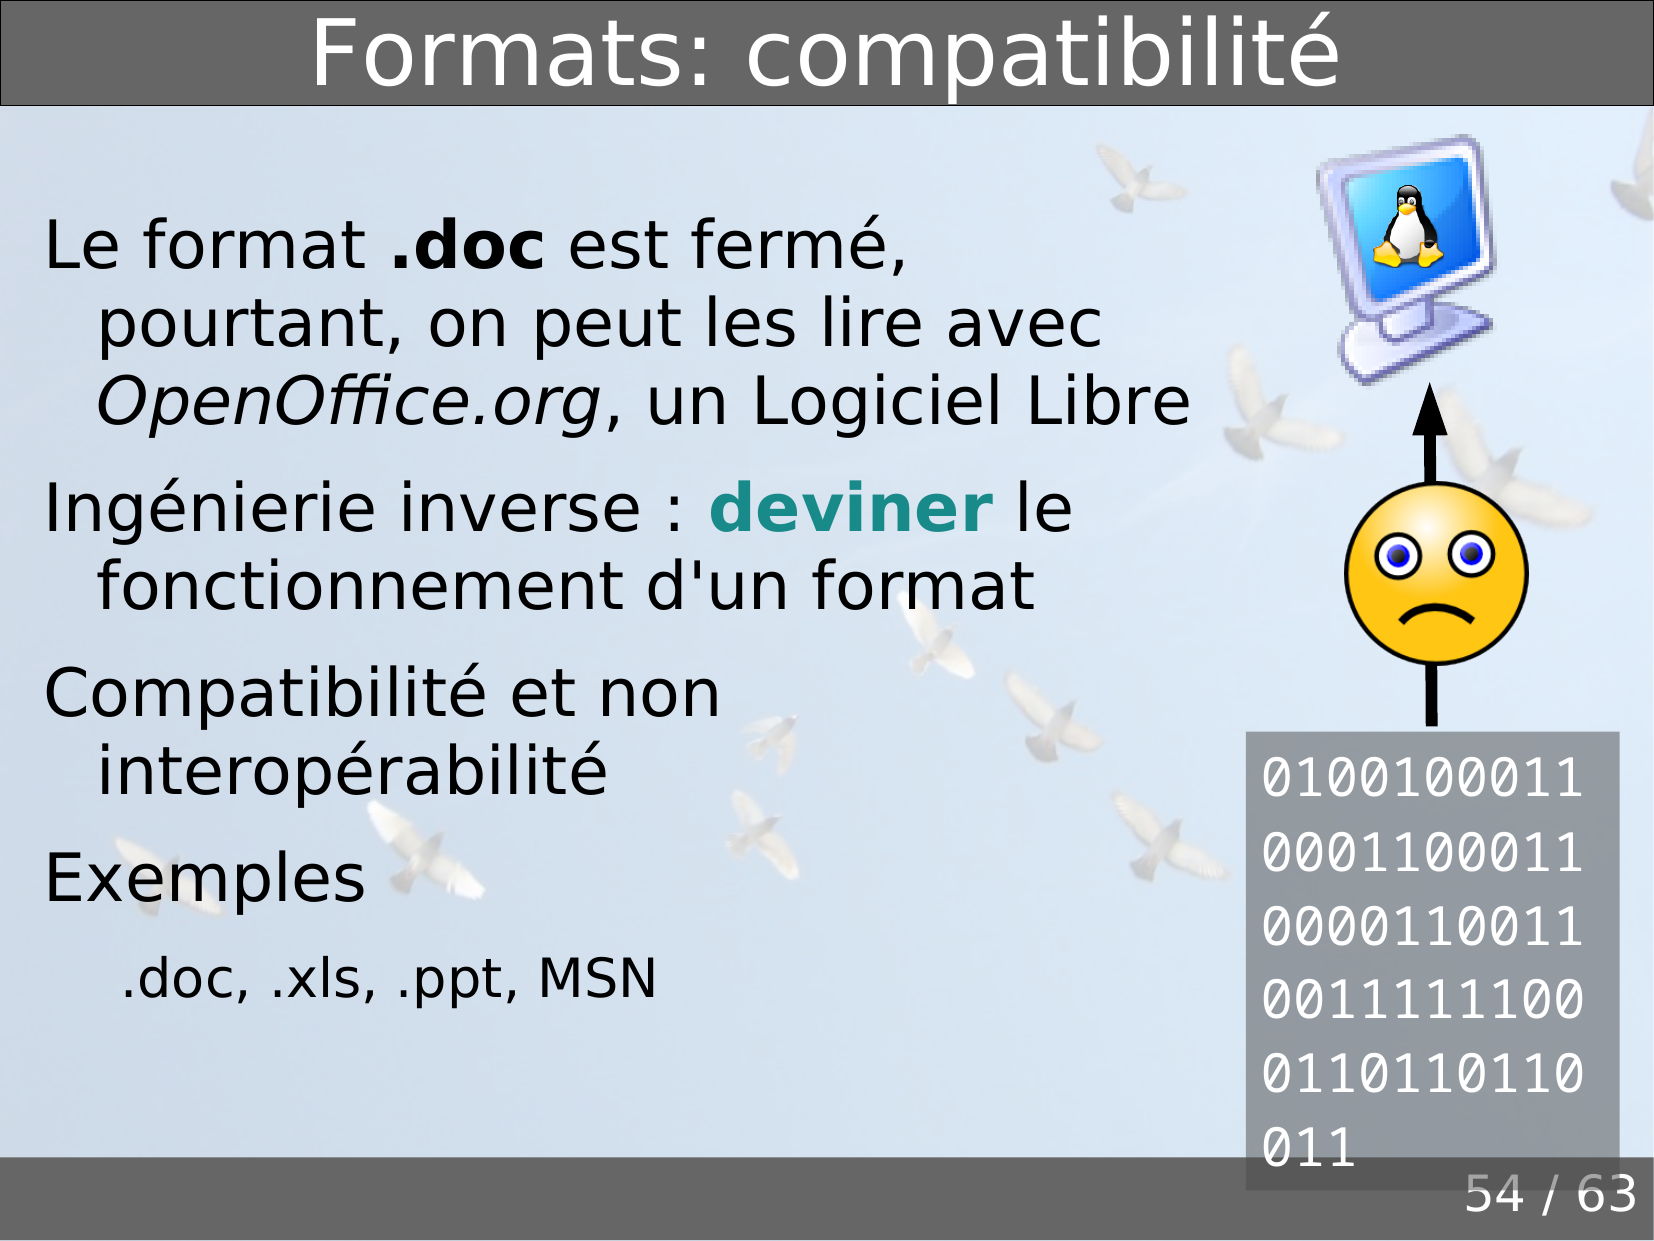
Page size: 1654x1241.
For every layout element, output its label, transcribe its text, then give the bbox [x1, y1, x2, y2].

title Formats: compatibilité [0, 0, 1654, 107]
text_box 01001000110001100011000011001100111111000110110110011 [1245, 731, 1620, 1125]
picture [1344, 481, 1529, 666]
picture [1274, 134, 1544, 391]
list Le format .doc est fermé, pourtant, on peut les lire avec OpenOffice.org, un Logiciel Libre Ingénierie inverse : deviner le fonctionnement d'un format Compatibilité et non interopérabilité Exemples .doc, .xls, .ppt, MSN [25, 206, 1219, 1132]
